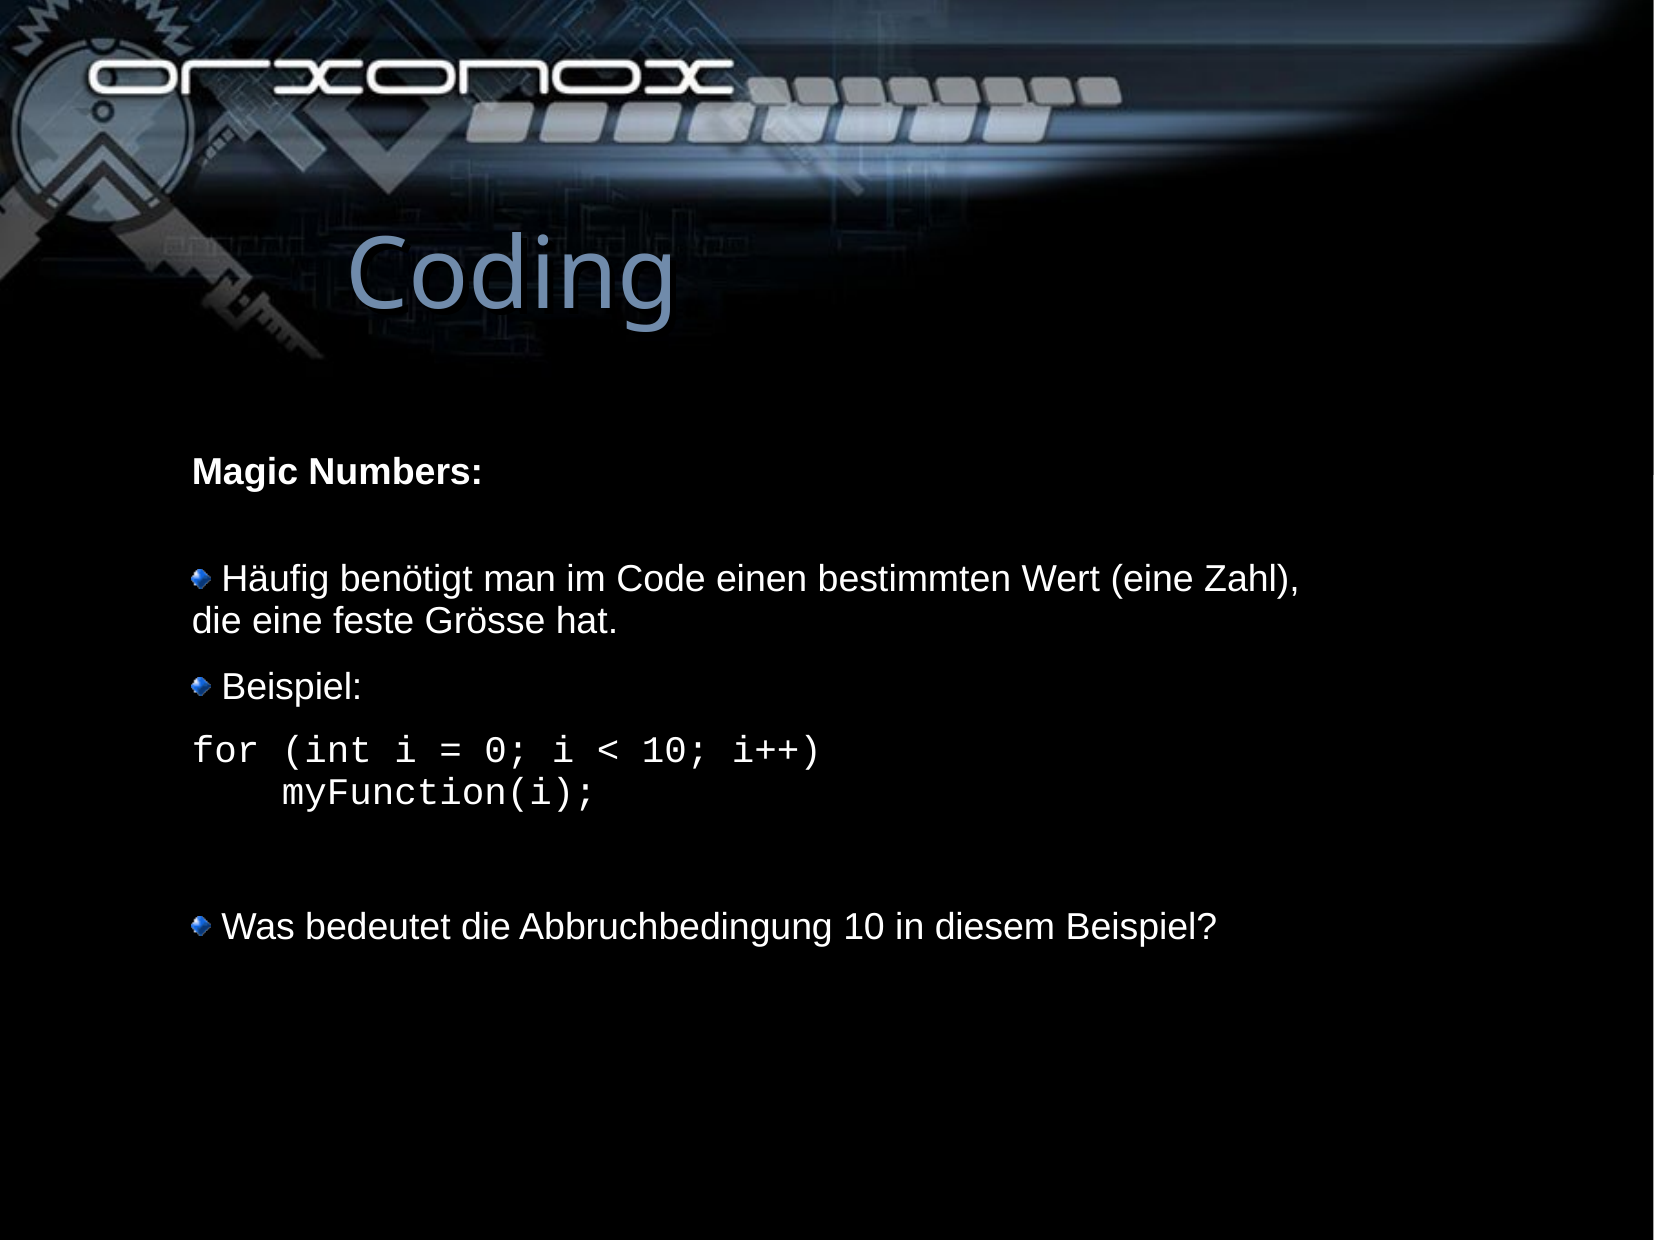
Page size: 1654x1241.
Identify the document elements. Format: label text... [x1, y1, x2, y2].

text_box Coding [330, 194, 1306, 344]
text_box Magic Numbers: Häufig benötigt man im Code einen bestimmten Wert (eine Zahl), die eine feste Grösse hat. Beispiel: for (int i = 0; i < 10; i++) myFunction(i); Was bedeutet die Abbruchbedingung 10 in diesem Beispiel? [177, 442, 1329, 953]
picture [0, 0, 1654, 475]
